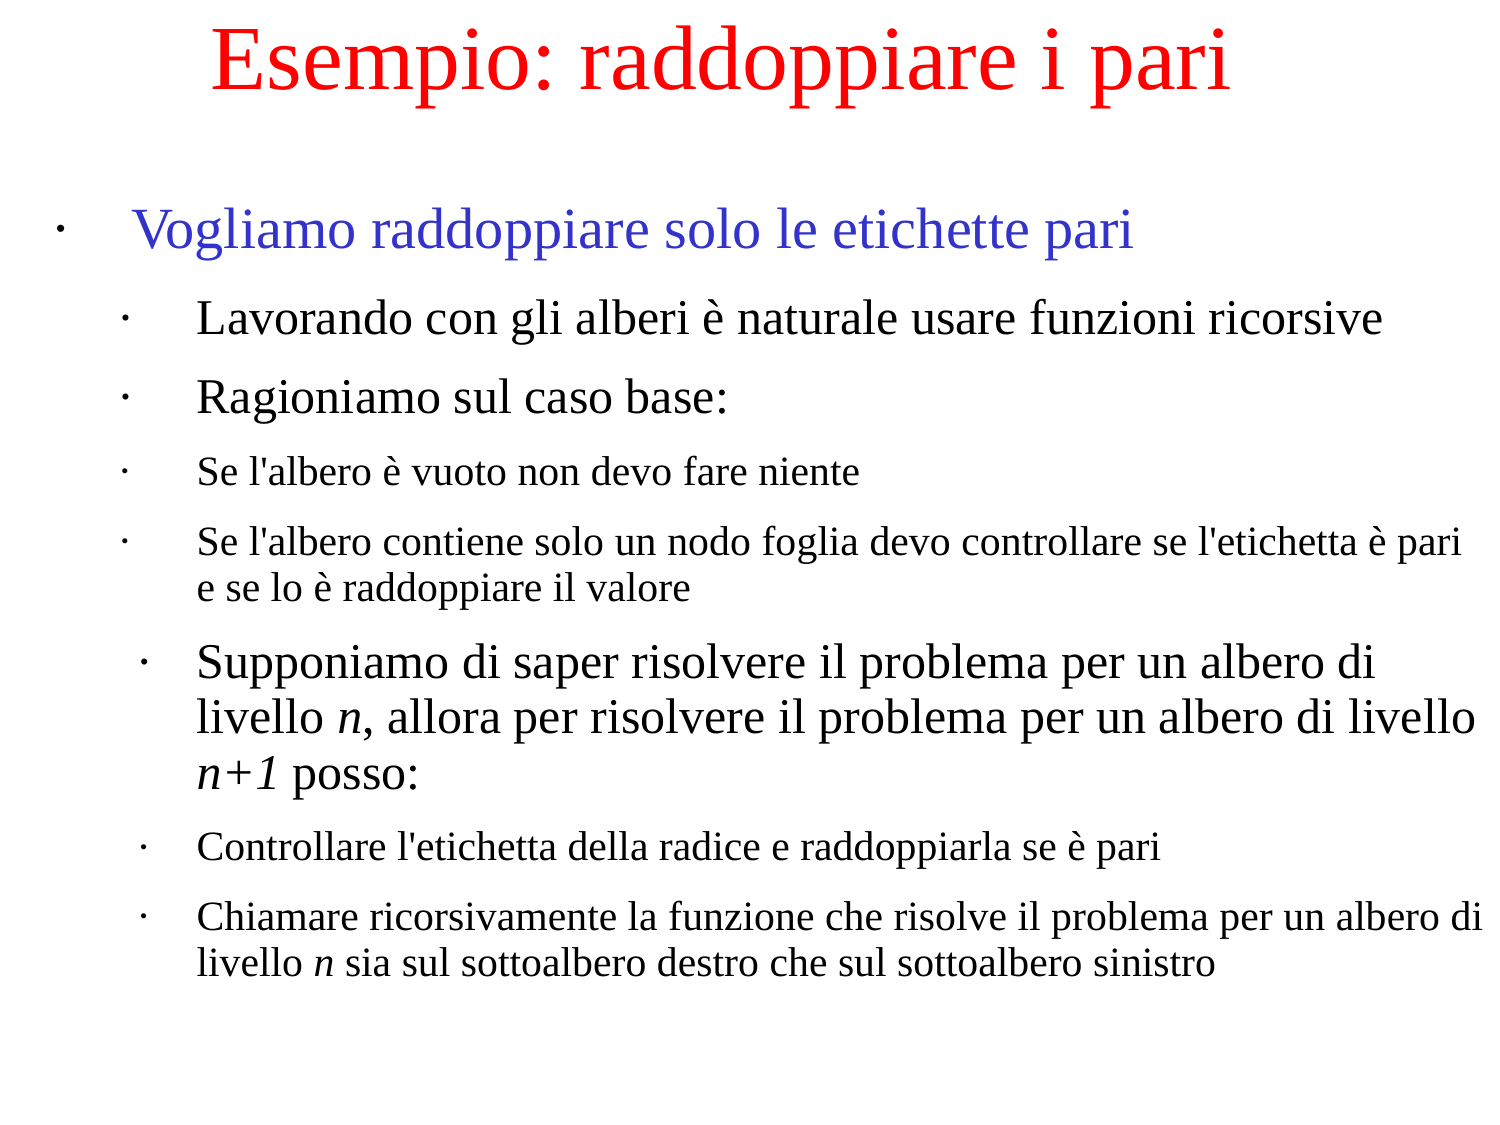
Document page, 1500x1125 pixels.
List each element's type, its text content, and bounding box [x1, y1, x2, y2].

title Esempio: raddoppiare i pari [107, 0, 1383, 188]
list Vogliamo raddoppiare solo le etichette pari Lavorando con gli alberi è naturale usare funzioni ricorsive Ragioniamo sul caso base: Se l'albero è vuoto non devo fare niente Se l'albero contiene solo un nodo foglia devo controllare se l'etichetta è pari e se lo è raddoppiare il valore Supponiamo di saper risolvere il problema per un albero di livello n, allora per risolvere il problema per un albero di livello n+1 posso: Controllare l'etichetta della radice e raddoppiarla se è pari Chiamare ricorsivamente la funzione che risolve il problema per un albero di livello n sia sul sottoalbero destro che sul sottoalbero sinistro [41, 188, 1500, 1000]
